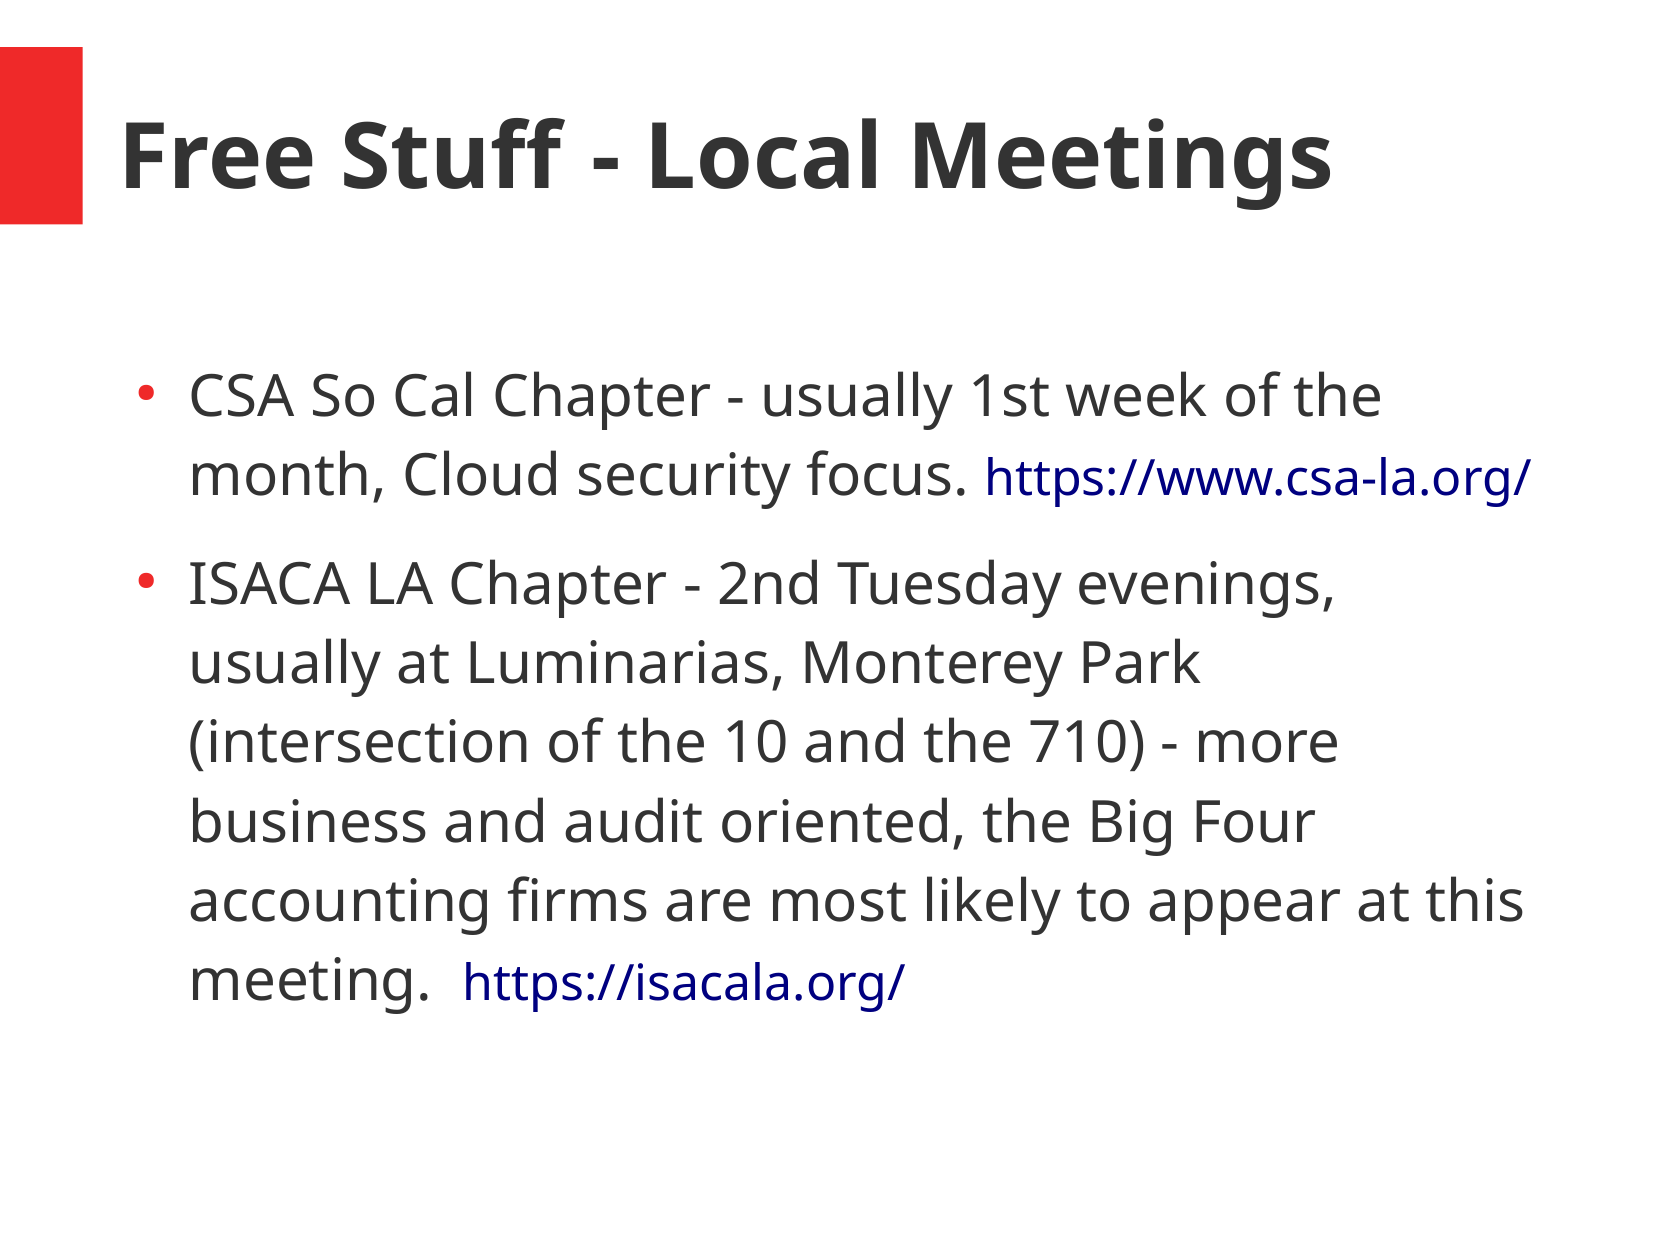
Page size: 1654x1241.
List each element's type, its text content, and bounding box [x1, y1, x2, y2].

title Free Stuff - Local Meetings [118, 49, 1571, 257]
list CSA So Cal Chapter - usually 1st week of the month, Cloud security focus. https://www.csa-la.org/ ISACA LA Chapter - 2nd Tuesday evenings, usually at Luminarias, Monterey Park (intersection of the 10 and the 710) - more business and audit oriented, the Big Four accounting firms are most likely to appear at this meeting. https://isacala.org/ [118, 354, 1536, 1074]
